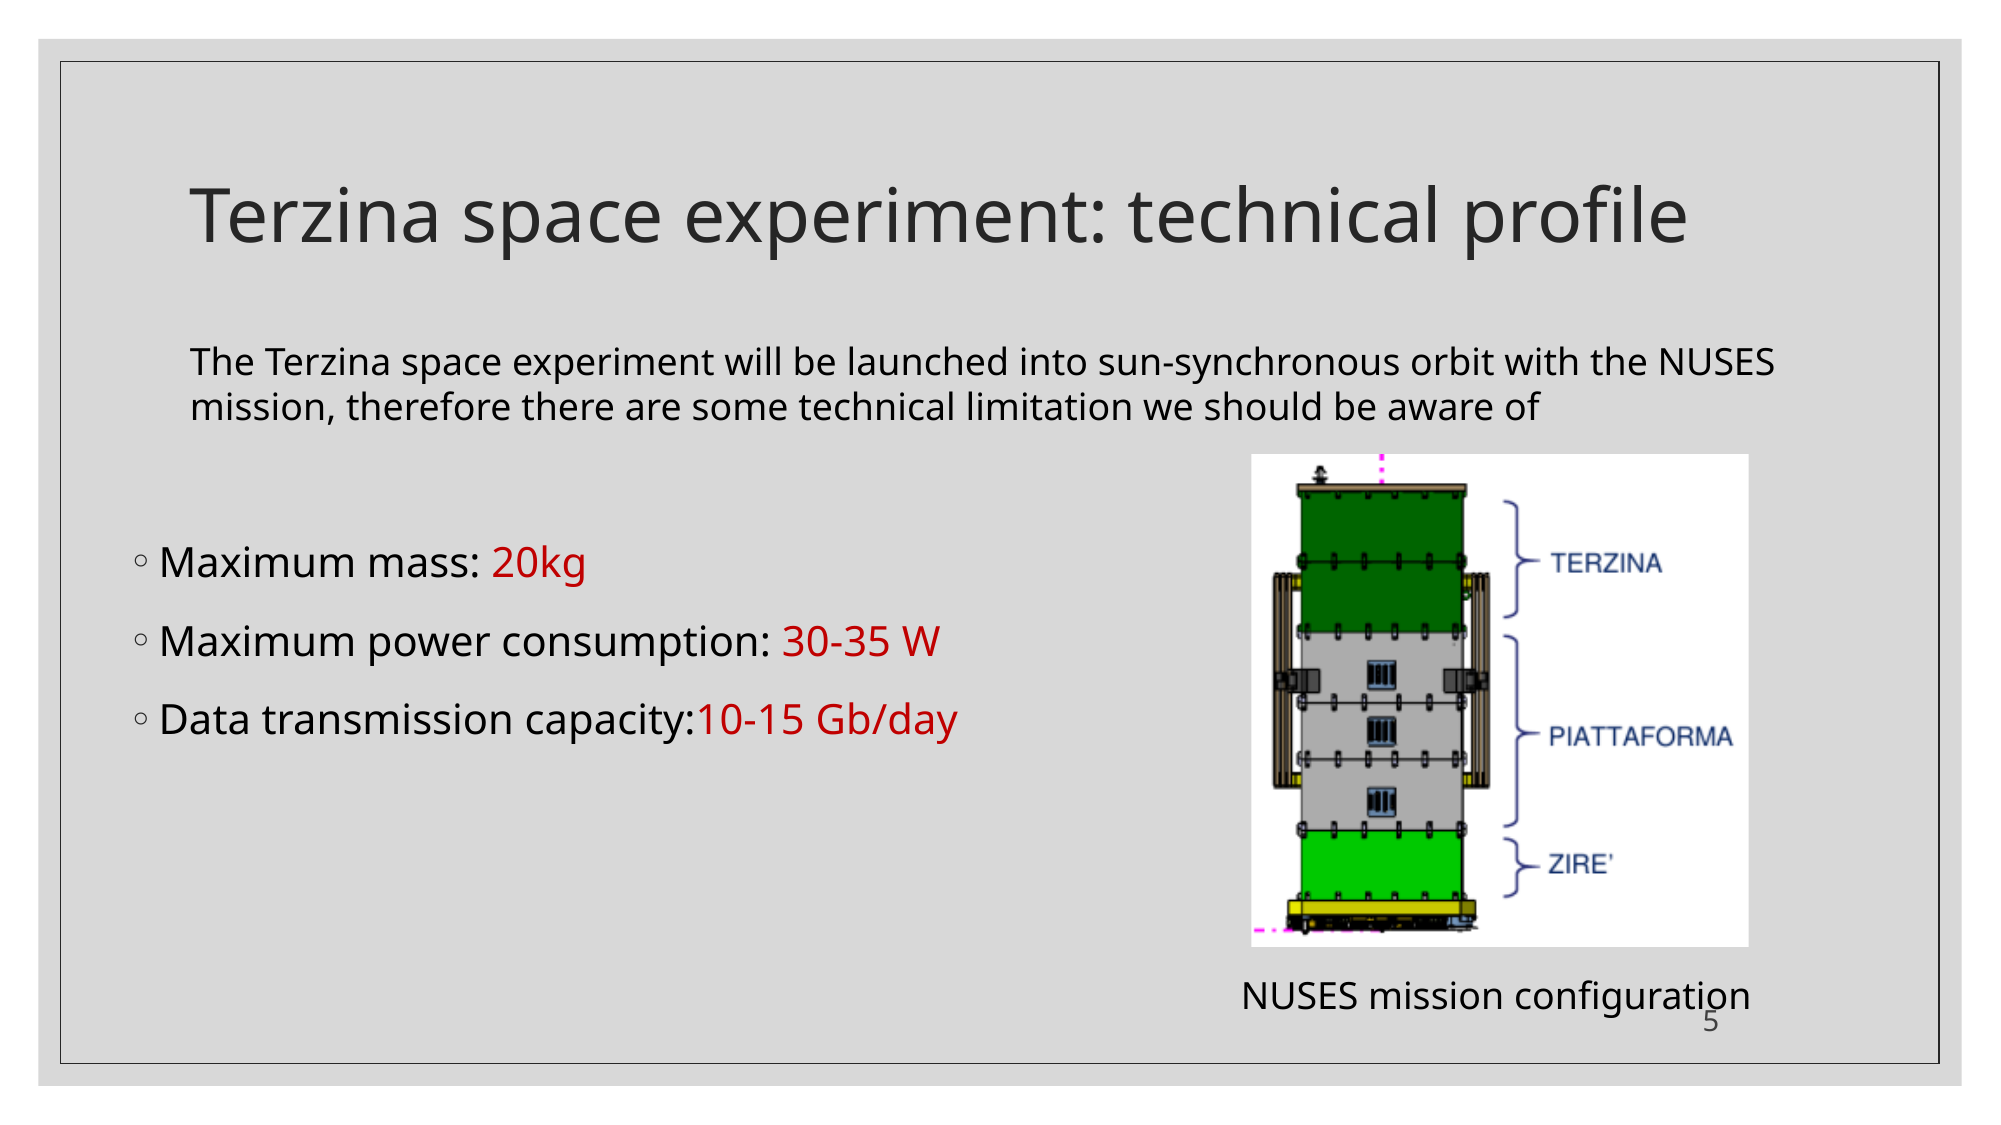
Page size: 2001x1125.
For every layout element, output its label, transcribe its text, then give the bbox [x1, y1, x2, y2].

list Maximum mass: 20kg Maximum power consumption: 30-35 W Data transmission capacity:10-15 Gb/day [113, 517, 1000, 822]
text_box NUSES mission configuration [1225, 964, 1789, 1025]
title Terzina space experiment: technical profile [174, 105, 1825, 330]
text_box The Terzina space experiment will be launched into sun-synchronous orbit with the NUSES mission, therefore there are some technical limitation we should be aware of [174, 330, 1891, 437]
text_box [1687, 990, 1825, 1051]
picture [1251, 454, 1749, 947]
